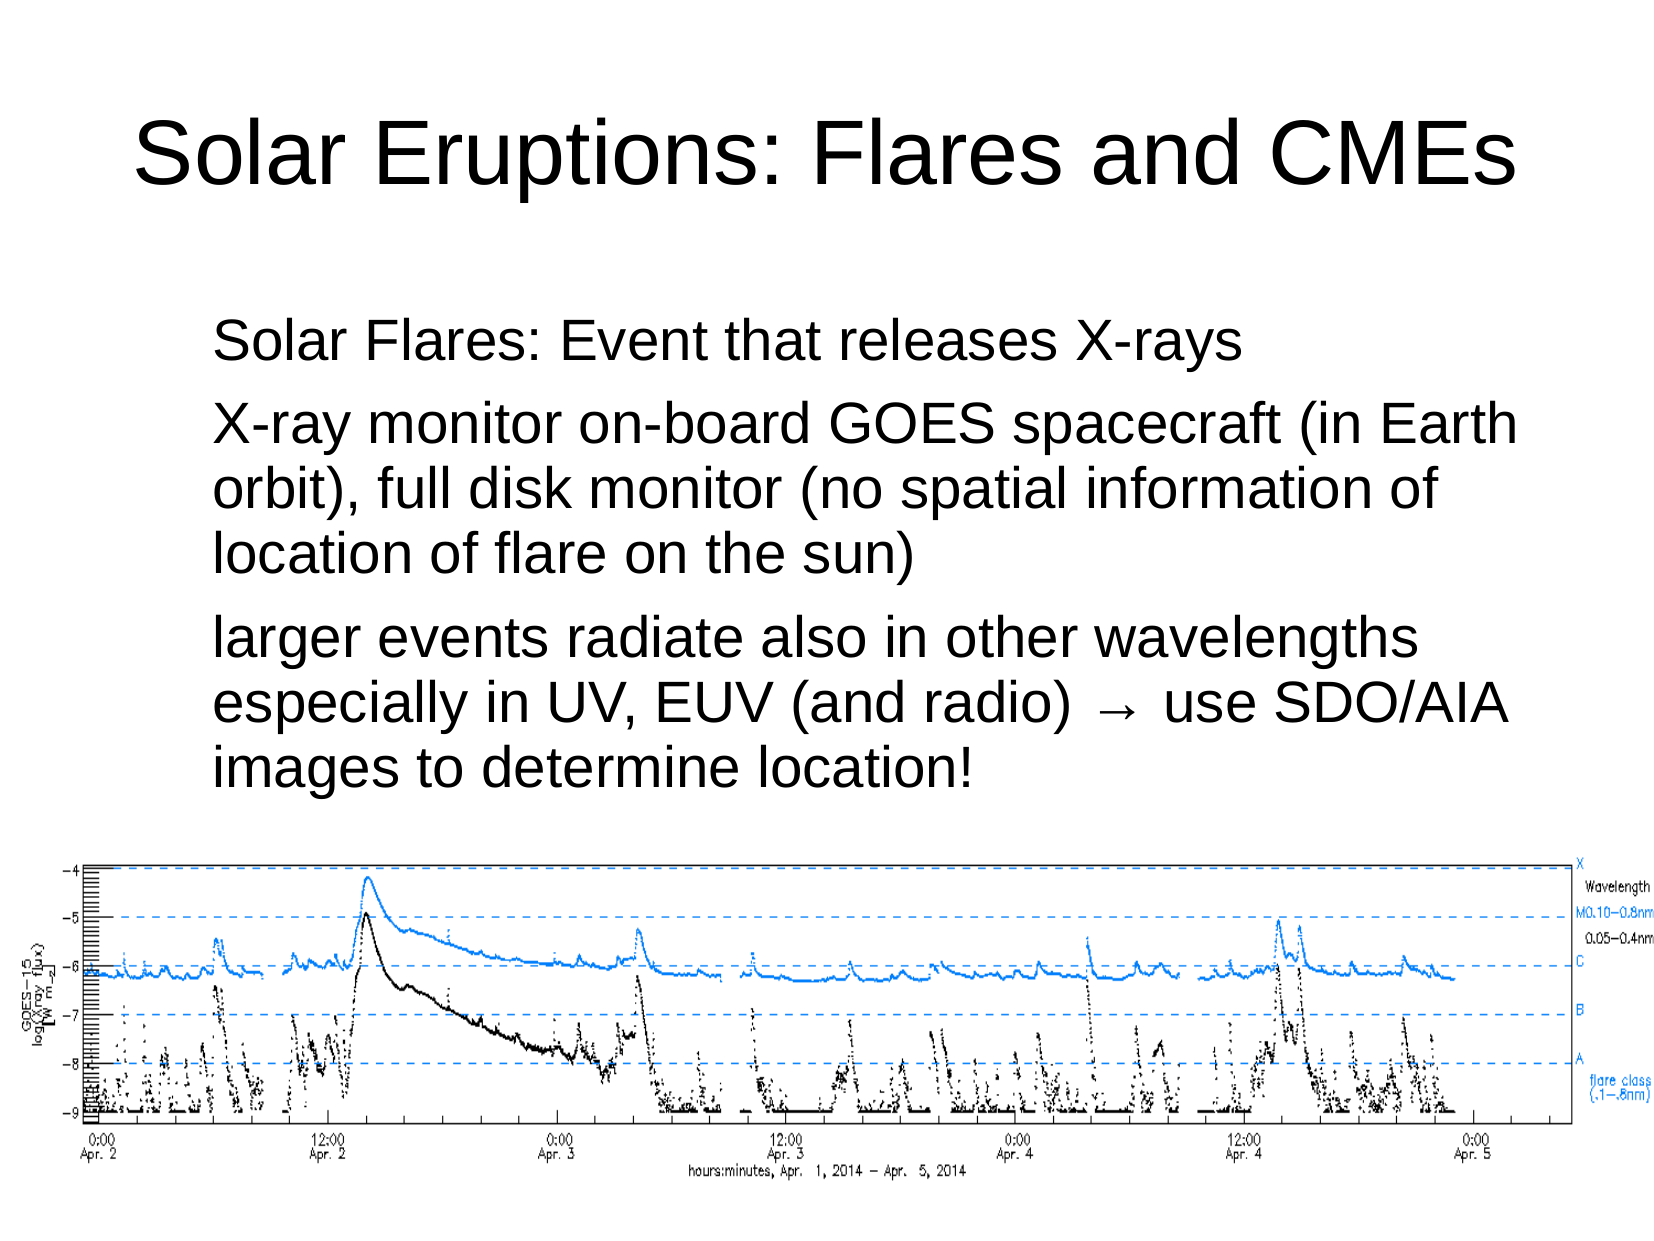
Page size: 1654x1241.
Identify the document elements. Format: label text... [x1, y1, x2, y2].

picture [0, 852, 1654, 1182]
title Solar Eruptions: Flares and CMEs [82, 49, 1571, 257]
list Solar Flares: Event that releases X-rays X-ray monitor on-board GOES spacecraft (in Earth orbit), full disk monitor (no spatial information of location of flare on the sun) larger events radiate also in other wavelengths especially in UV, EUV (and radio) → use SDO/AIA images to determine location! [141, 224, 1560, 853]
